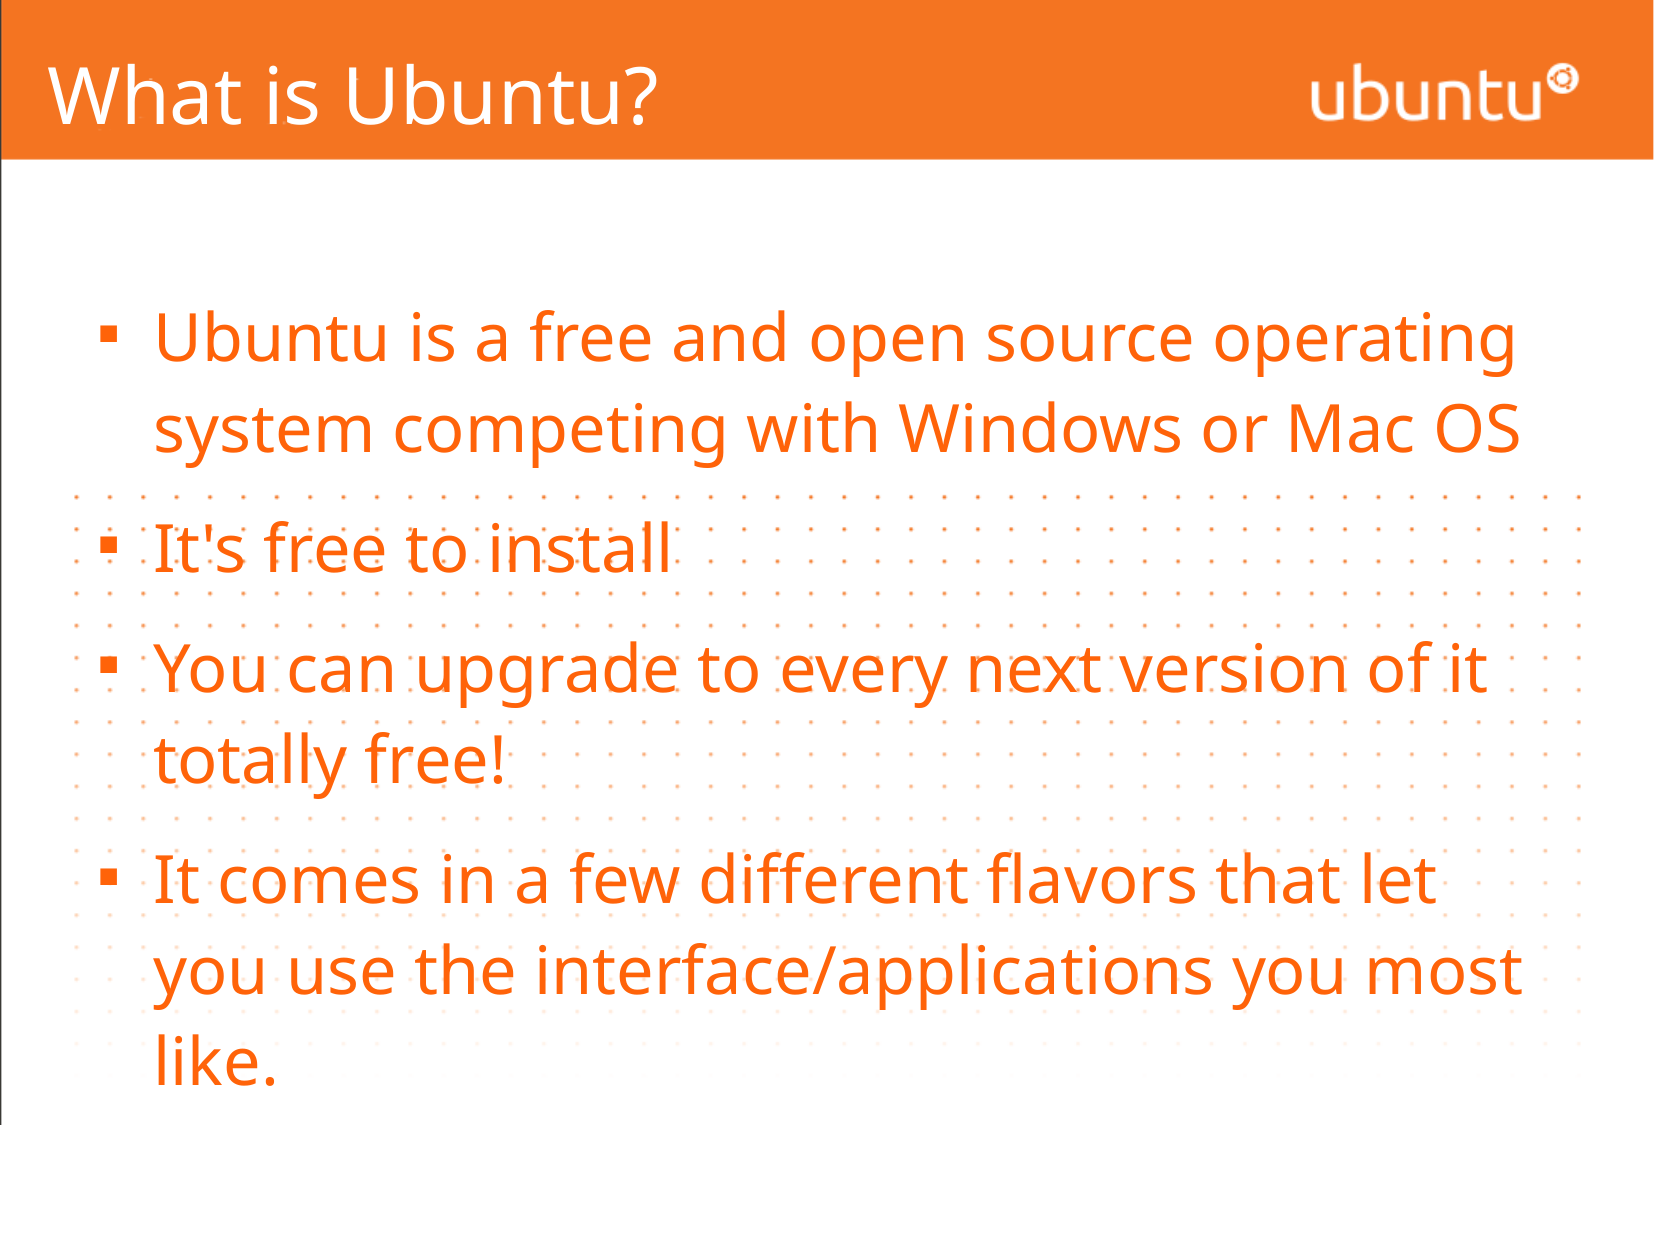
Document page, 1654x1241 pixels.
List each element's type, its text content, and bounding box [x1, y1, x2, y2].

picture [0, 0, 1654, 1125]
list Ubuntu is a free and open source operating system competing with Windows or Mac OS It's free to install You can upgrade to every next version of it totally free! It comes in a few different flavors that let you use the interface/applications you most like. [82, 290, 1571, 1109]
title What is Ubuntu? [47, 29, 1276, 158]
